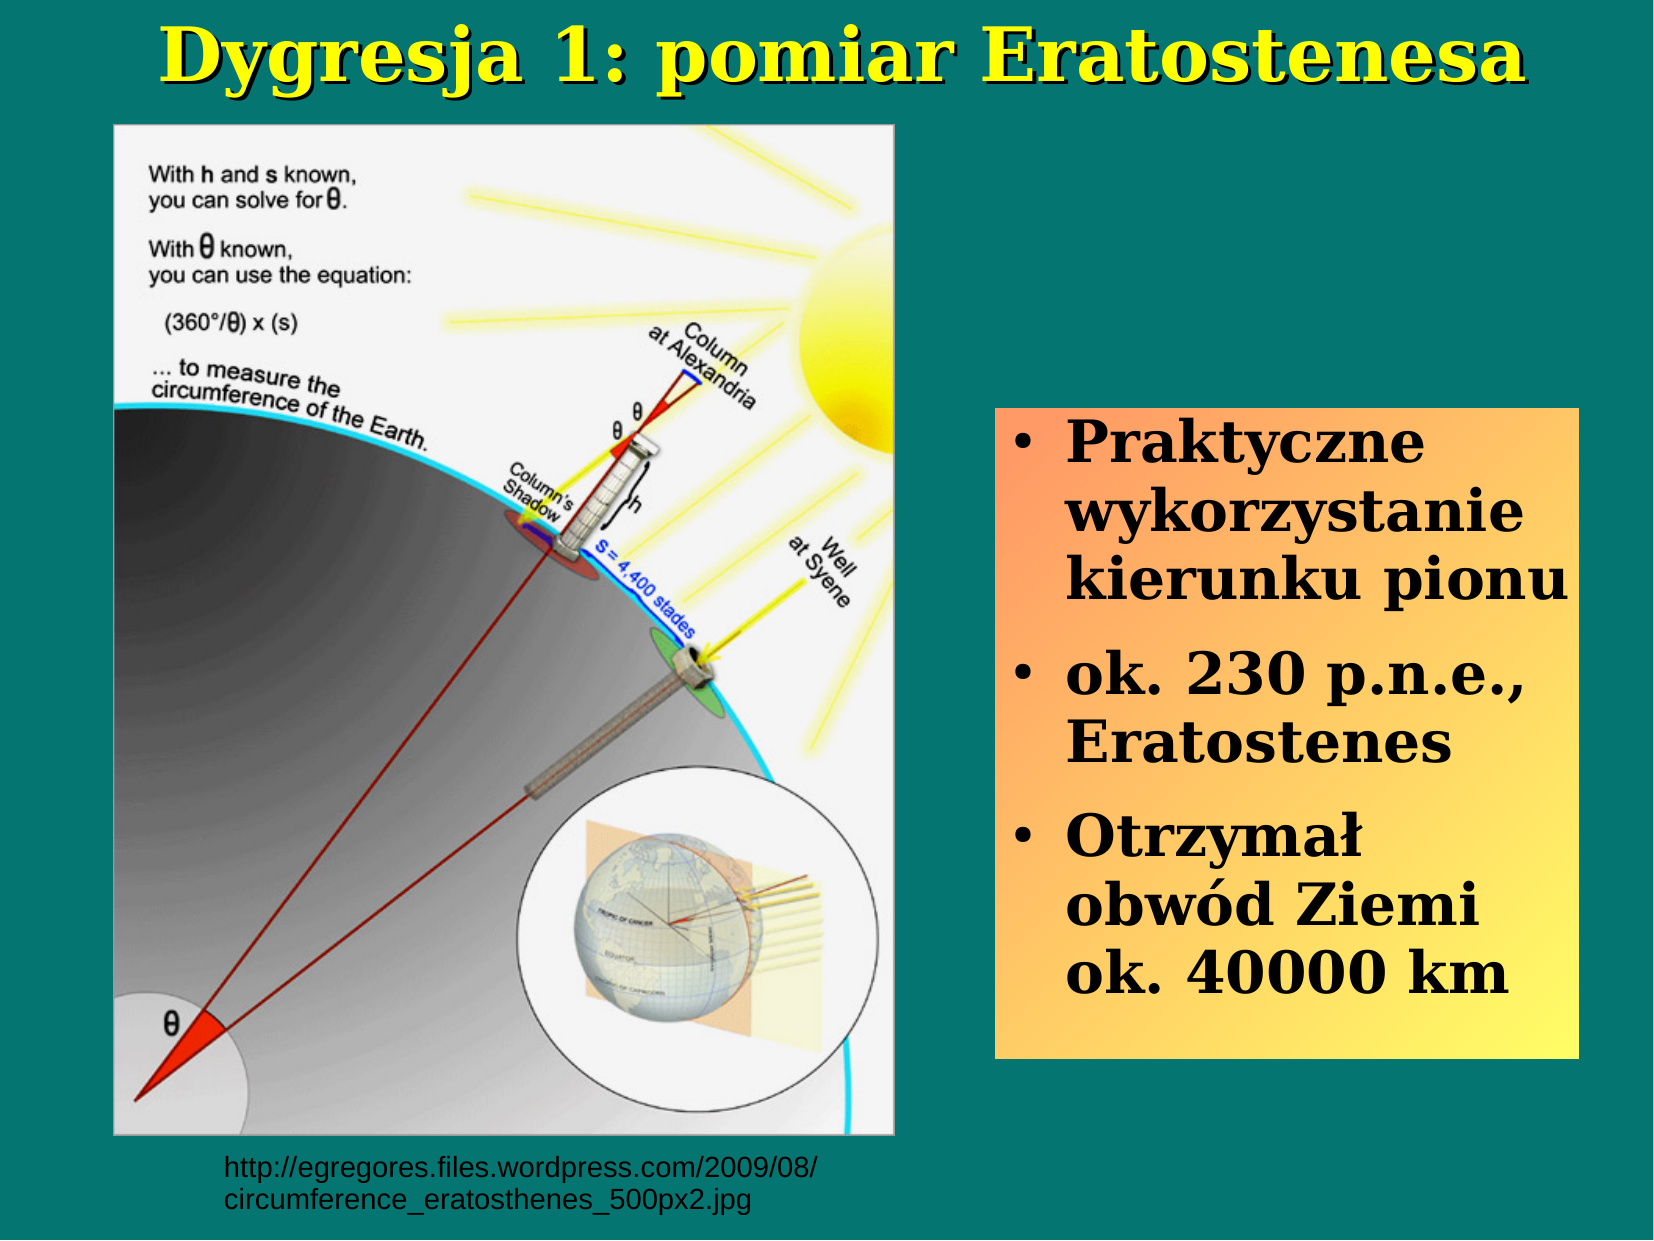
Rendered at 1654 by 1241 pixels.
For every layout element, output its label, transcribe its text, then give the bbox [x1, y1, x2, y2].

text_box http://egregores.files.wordpress.com/2009/08/ circumference_eratosthenes_500px2.jpg [209, 1143, 835, 1224]
list Praktyczne wykorzystanie kierunku pionu ok. 230 p.n.e., Eratostenes Otrzymał obwód Ziemi ok. 40000 km [995, 408, 1579, 1059]
title Dygresja 1: pomiar Eratostenesa [99, 10, 1588, 99]
picture [113, 124, 895, 1136]
